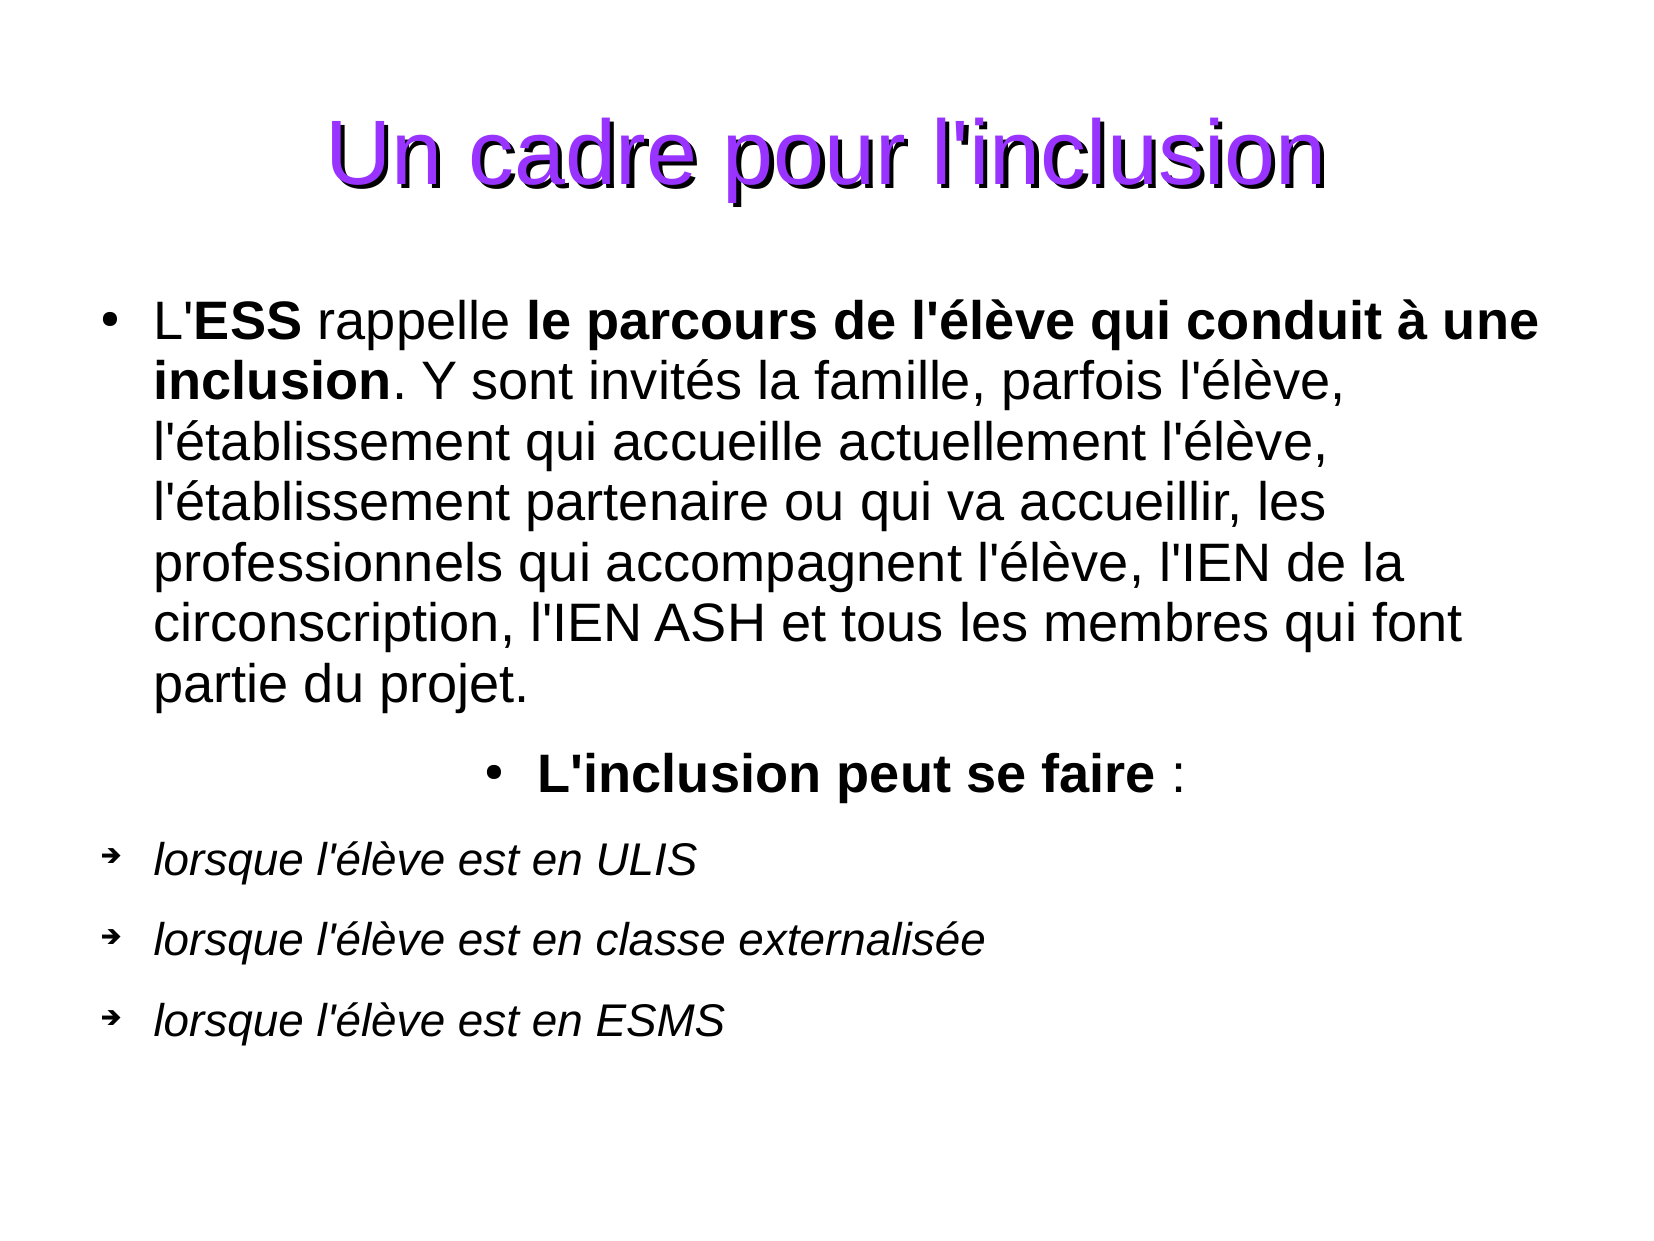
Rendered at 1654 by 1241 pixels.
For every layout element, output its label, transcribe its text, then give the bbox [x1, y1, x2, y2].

list L'ESS rappelle le parcours de l'élève qui conduit à une inclusion. Y sont invités la famille, parfois l'élève, l'établissement qui accueille actuellement l'élève, l'établissement partenaire ou qui va accueillir, les professionnels qui accompagnent l'élève, l'IEN de la circonscription, l'IEN ASH et tous les membres qui font partie du projet. L'inclusion peut se faire : lorsque l'élève est en ULIS lorsque l'élève est en classe externalisée lorsque l'élève est en ESMS [82, 290, 1571, 1109]
title Un cadre pour l'inclusion [82, 49, 1571, 257]
